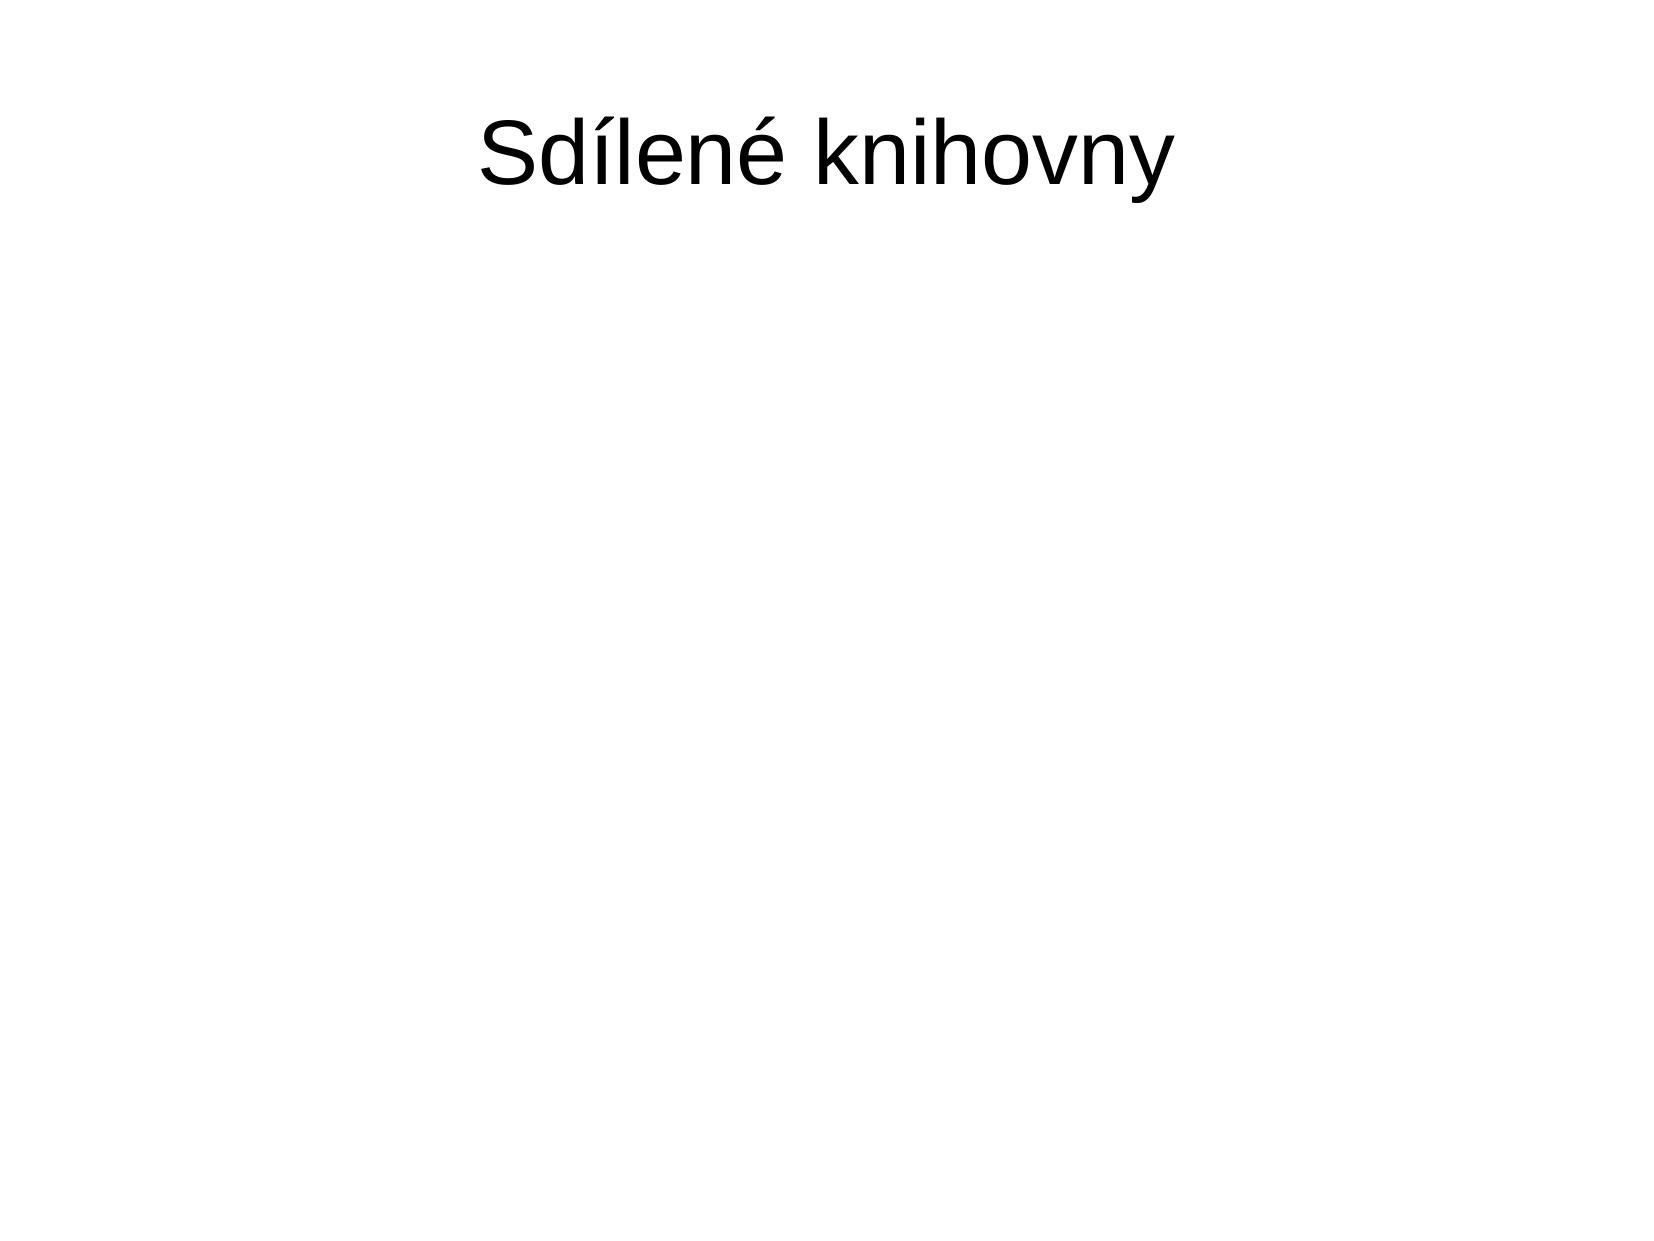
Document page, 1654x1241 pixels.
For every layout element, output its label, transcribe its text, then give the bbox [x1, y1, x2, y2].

title Sdílené knihovny [82, 56, 1571, 250]
